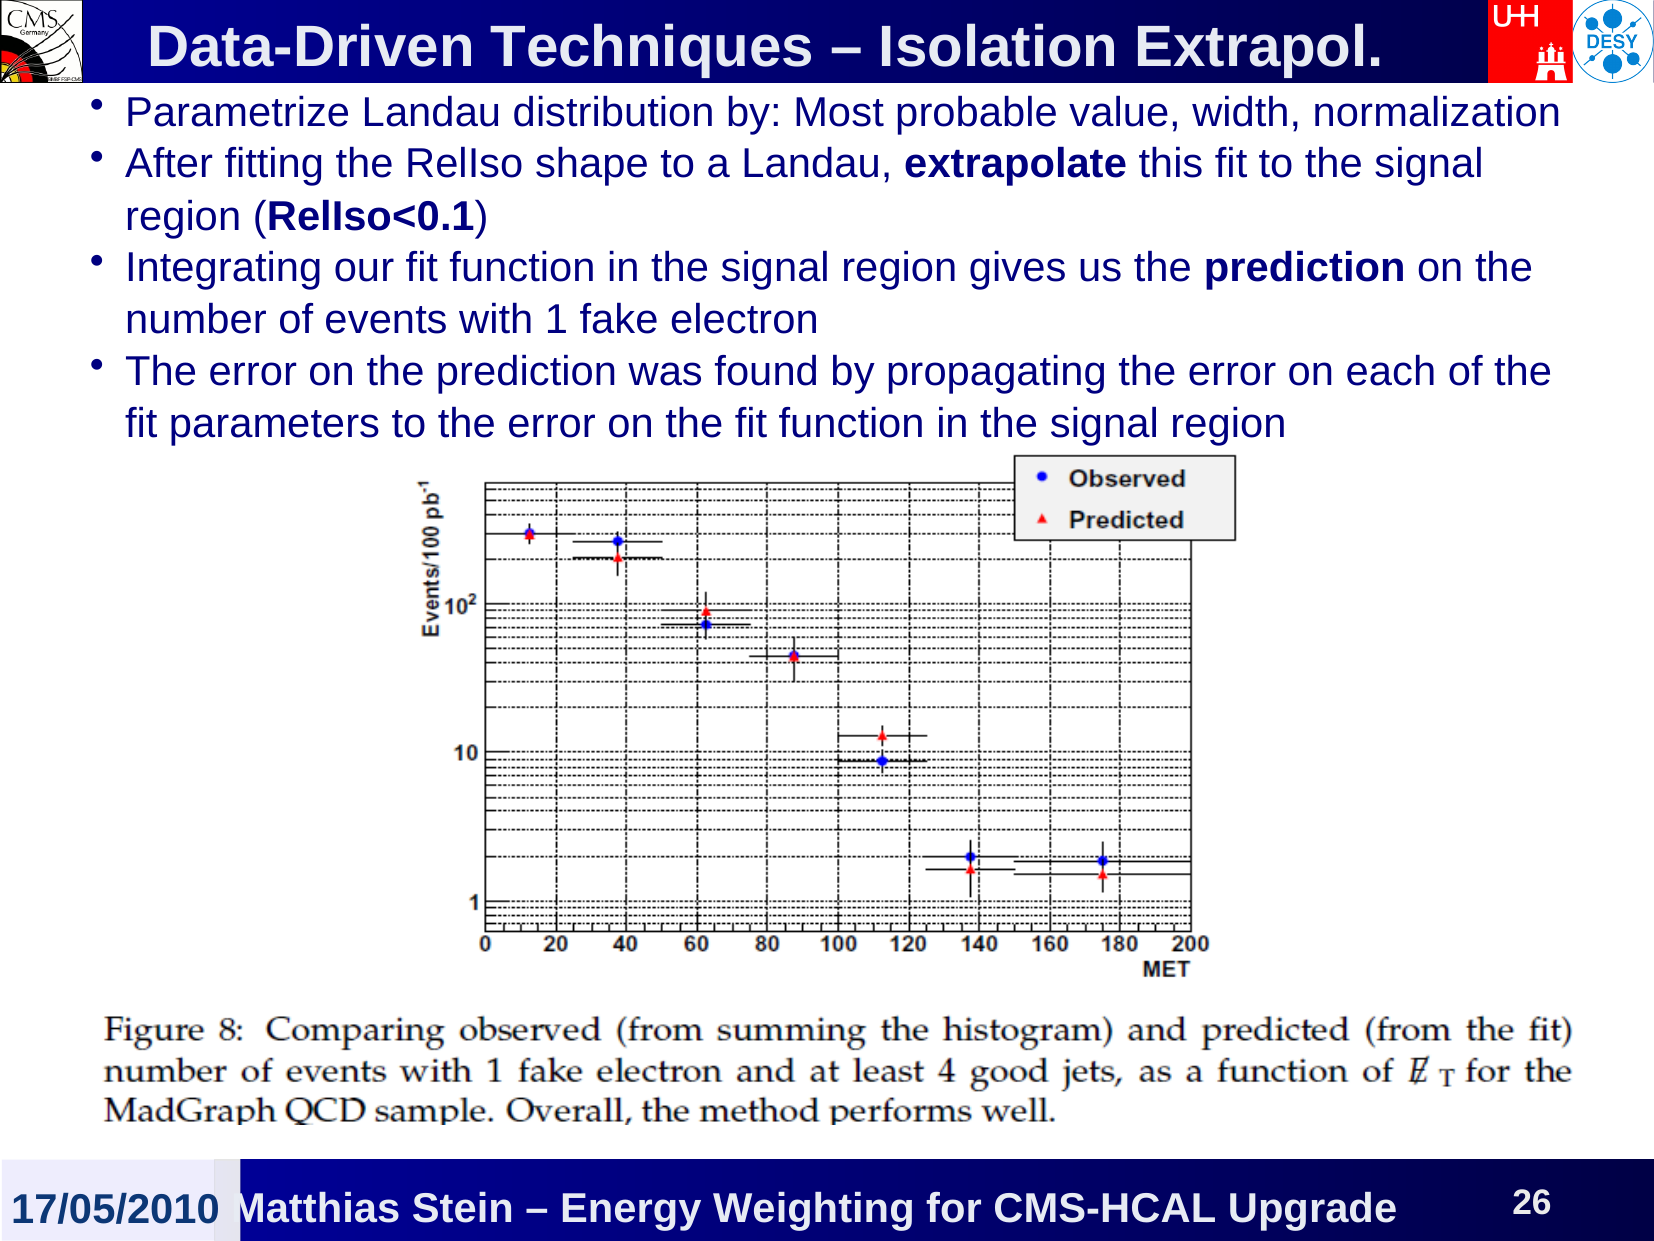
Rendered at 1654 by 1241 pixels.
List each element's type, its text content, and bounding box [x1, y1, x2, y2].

picture [1488, 0, 1654, 83]
picture [0, 0, 83, 83]
text_box Parametrize Landau distribution by: Most probable value, width, normalization After fitting the RelIso shape to a Landau, extrapolate this fit to the signal region (RelIso<0.1) Integrating our fit function in the signal region gives us the prediction on the number of events with 1 fake electron The error on the prediction was found by propagating the error on each of the fit parameters to the error on the fit function in the signal region [75, 75, 1579, 454]
picture [98, 449, 1613, 1126]
title Data-Driven Techniques – Isolation Extrapol. [147, 4, 1477, 75]
